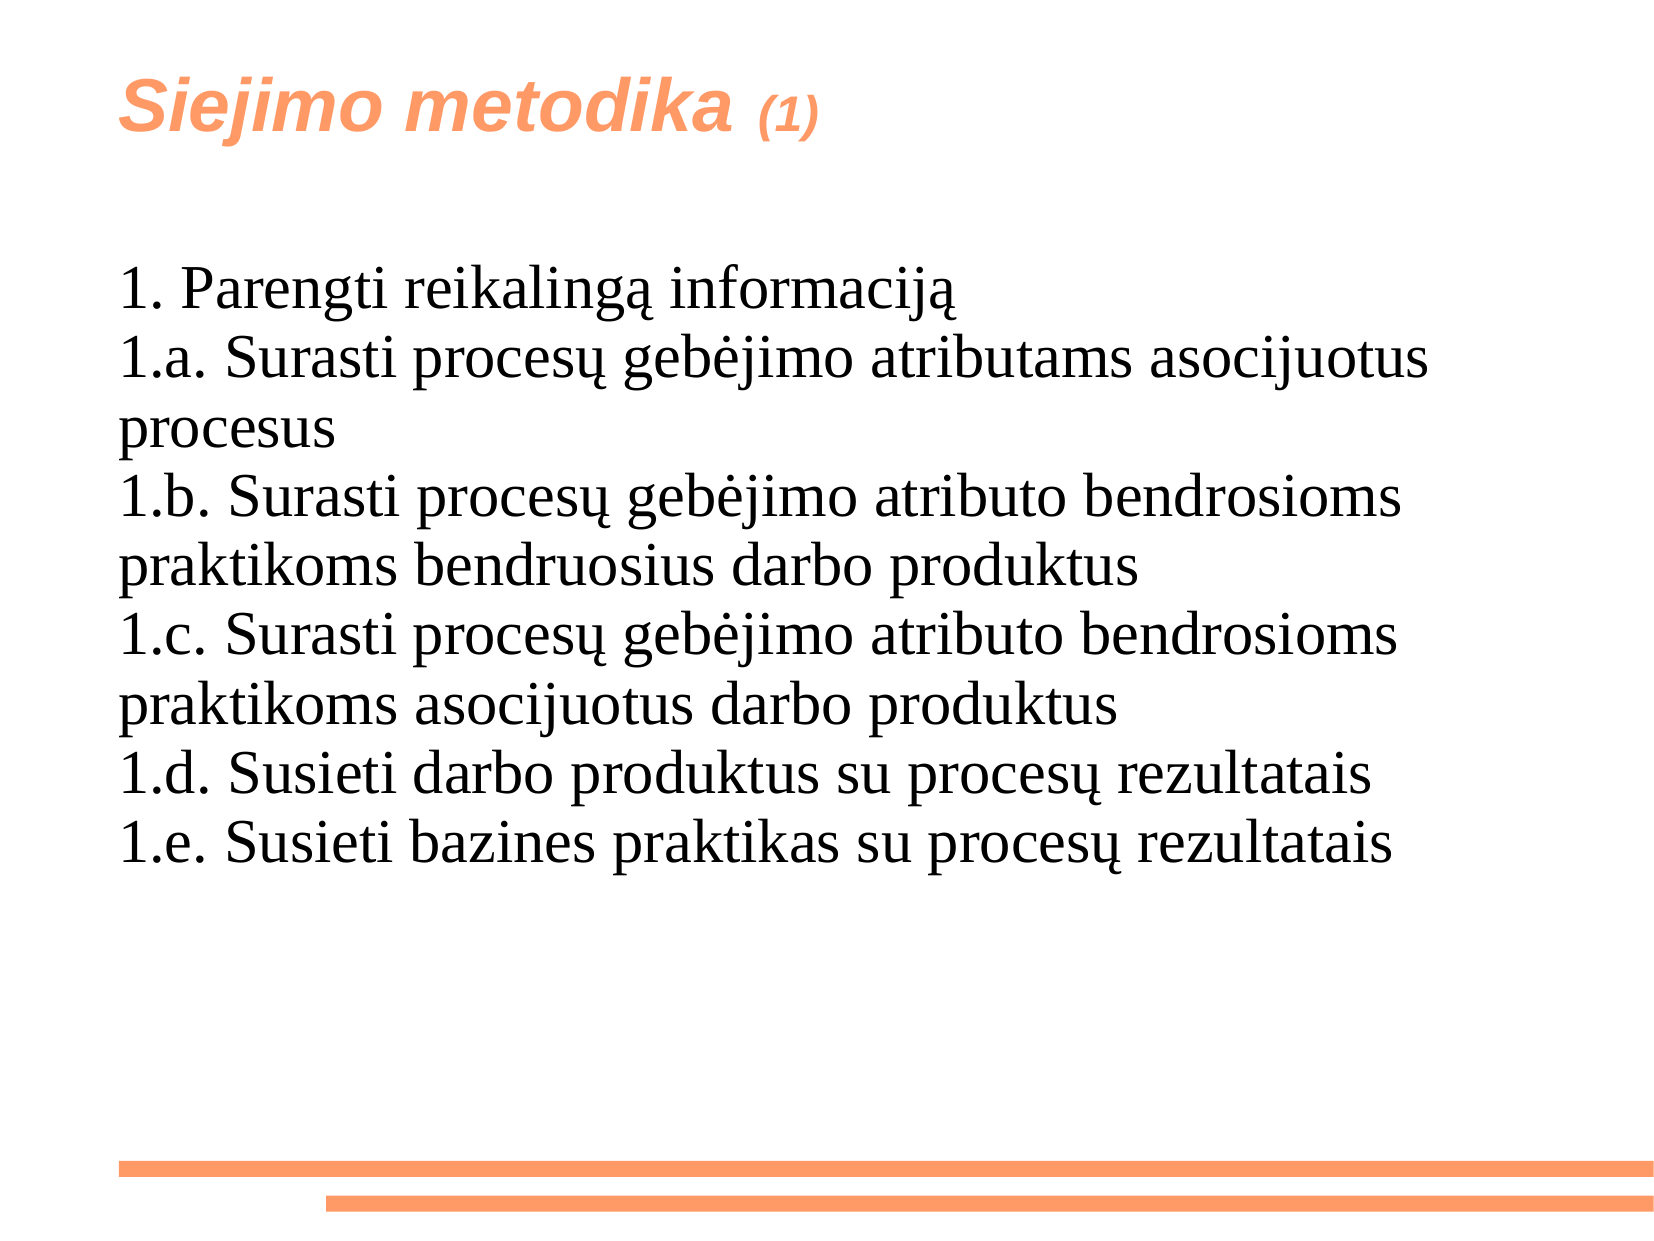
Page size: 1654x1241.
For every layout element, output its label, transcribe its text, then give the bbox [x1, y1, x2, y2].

title Siejimo metodika (1) [118, 0, 1531, 207]
list 1. Parengti reikalingą informaciją 1.a. Surasti procesų gebėjimo atributams asocijuotus procesus 1.b. Surasti procesų gebėjimo atributo bendrosioms praktikoms bendruosius darbo produktus 1.c. Surasti procesų gebėjimo atributo bendrosioms praktikoms asocijuotus darbo produktus 1.d. Susieti darbo produktus su procesų rezultatais 1.e. Susieti bazines praktikas su procesų rezultatais [118, 252, 1558, 1063]
